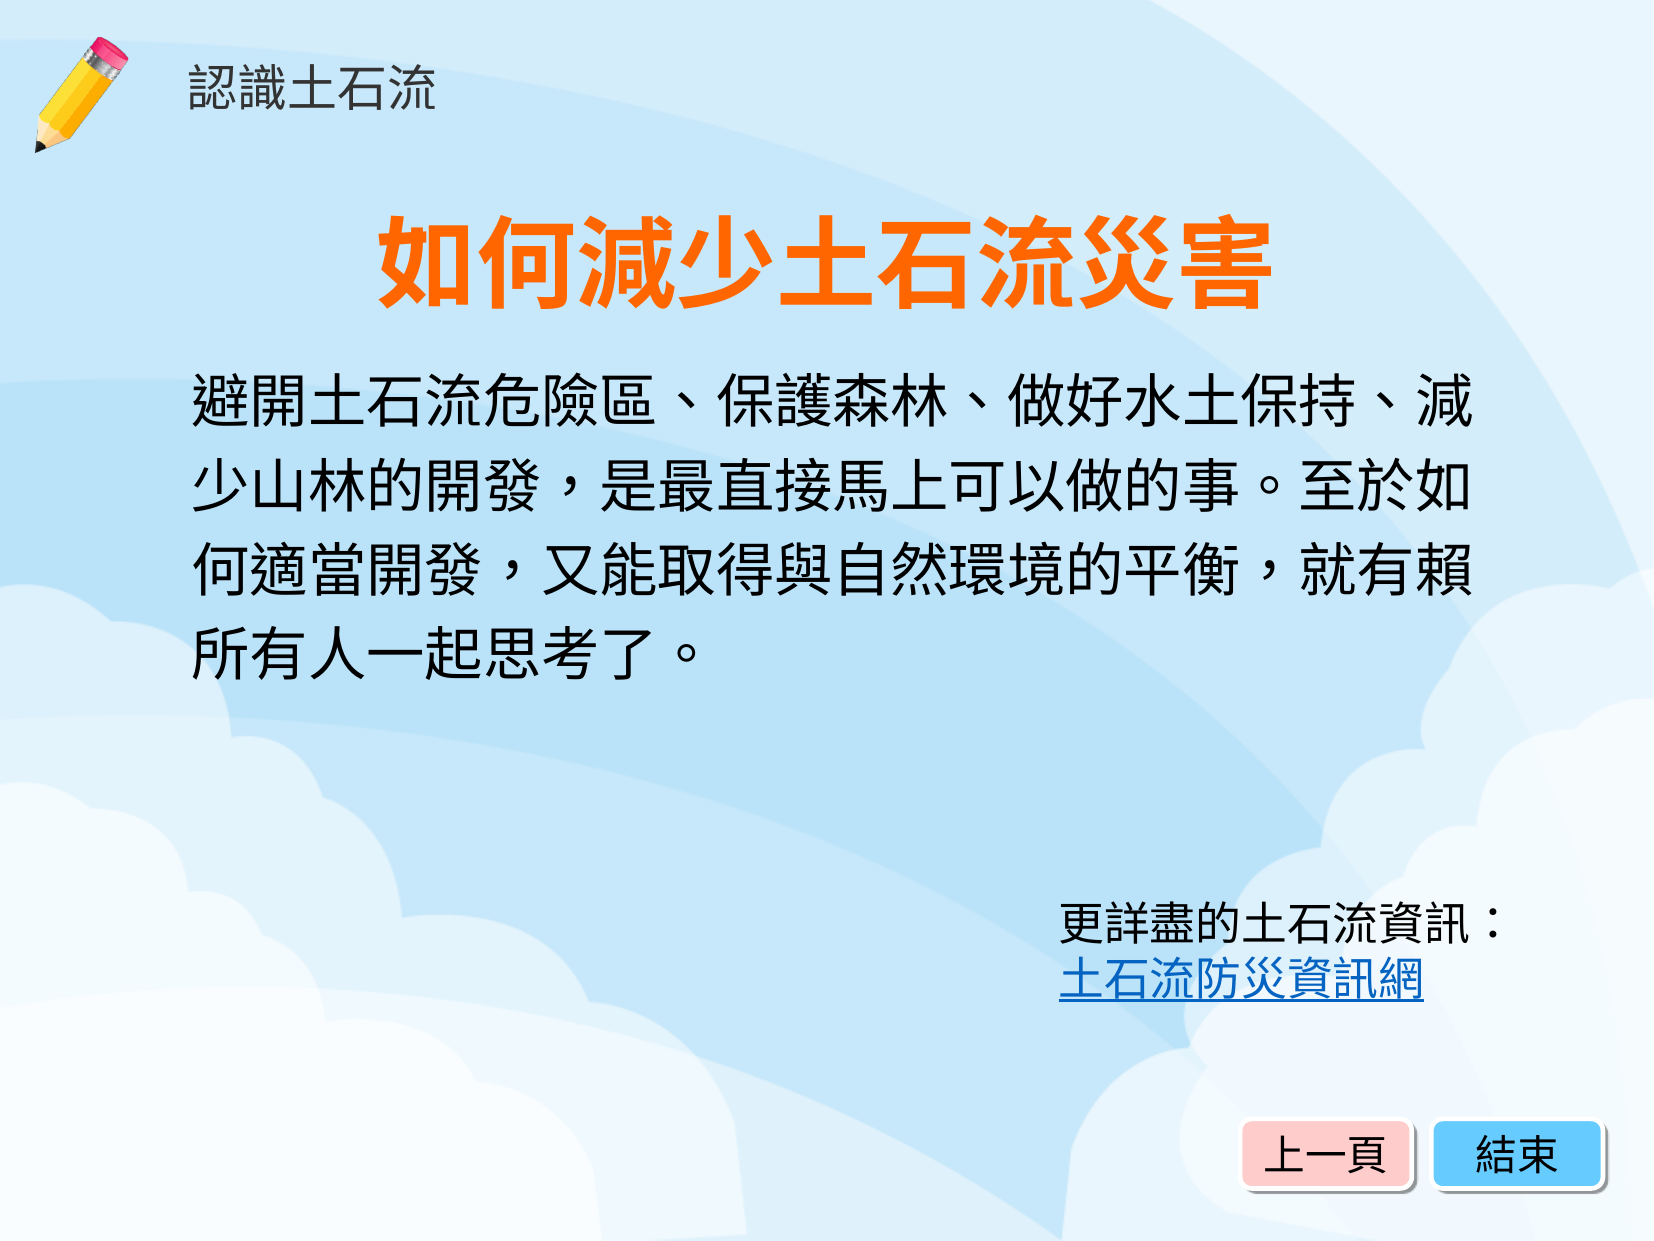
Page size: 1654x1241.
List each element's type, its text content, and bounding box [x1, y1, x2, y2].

text_box 如何減少土石流災害 [295, 177, 1359, 326]
text_box 避開土石流危險區、保護森林、做好水土保持、減少山林的開發，是最直接馬上可以做的事。至於如何適當開發，又能取得與自然環境的平衡，就有賴所有人一起思考了。 [177, 347, 1506, 673]
text_box 結束 [1431, 1118, 1603, 1189]
picture [0, 0, 1654, 1241]
text_box 上一頁 [1240, 1118, 1412, 1189]
text_box 更詳盡的土石流資訊： 土石流防災資訊網 [1043, 887, 1531, 1024]
